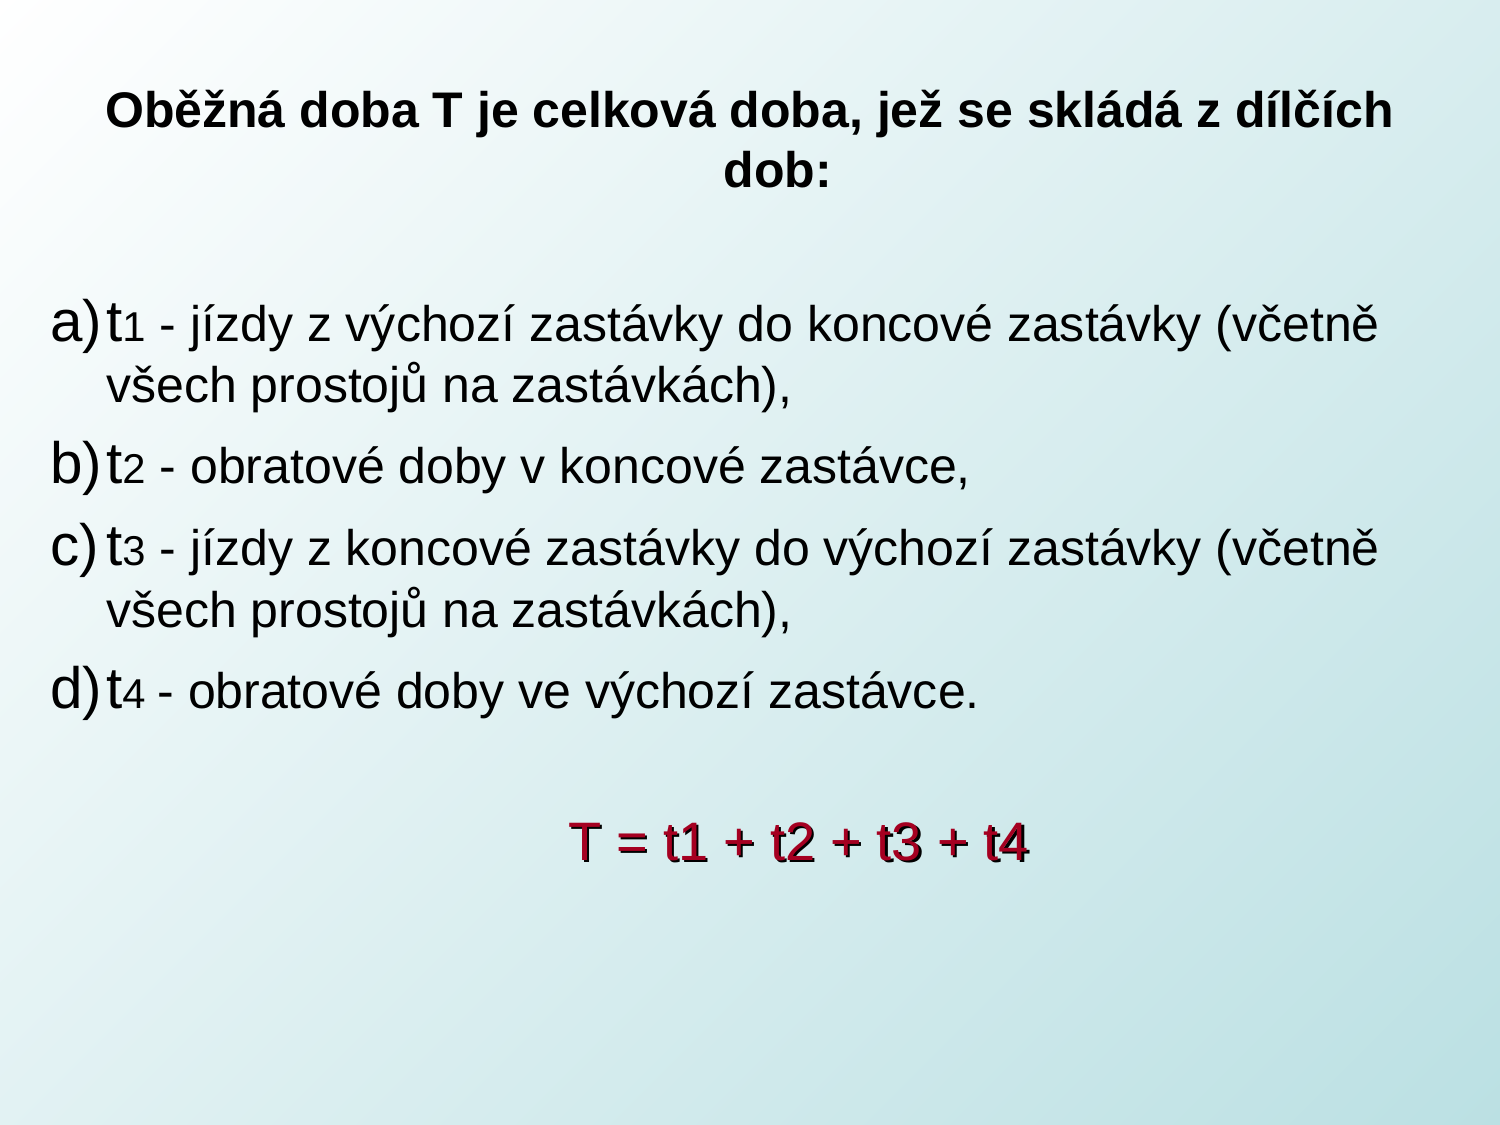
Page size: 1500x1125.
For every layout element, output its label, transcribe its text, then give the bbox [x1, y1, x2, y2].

list Oběžná doba T je celková doba, jež se skládá z dílčích dob: t1 - jízdy z výchozí zastávky do koncové zastávky (včetně všech prostojů na zastávkách), t2 - obratové doby v koncové zastávce, t3 - jízdy z koncové zastávky do výchozí zastávky (včetně všech prostojů na zastávkách), t4 - obratové doby ve výchozí zastávce. T = t1 + t2 + t3 + t4 [35, 70, 1465, 1079]
